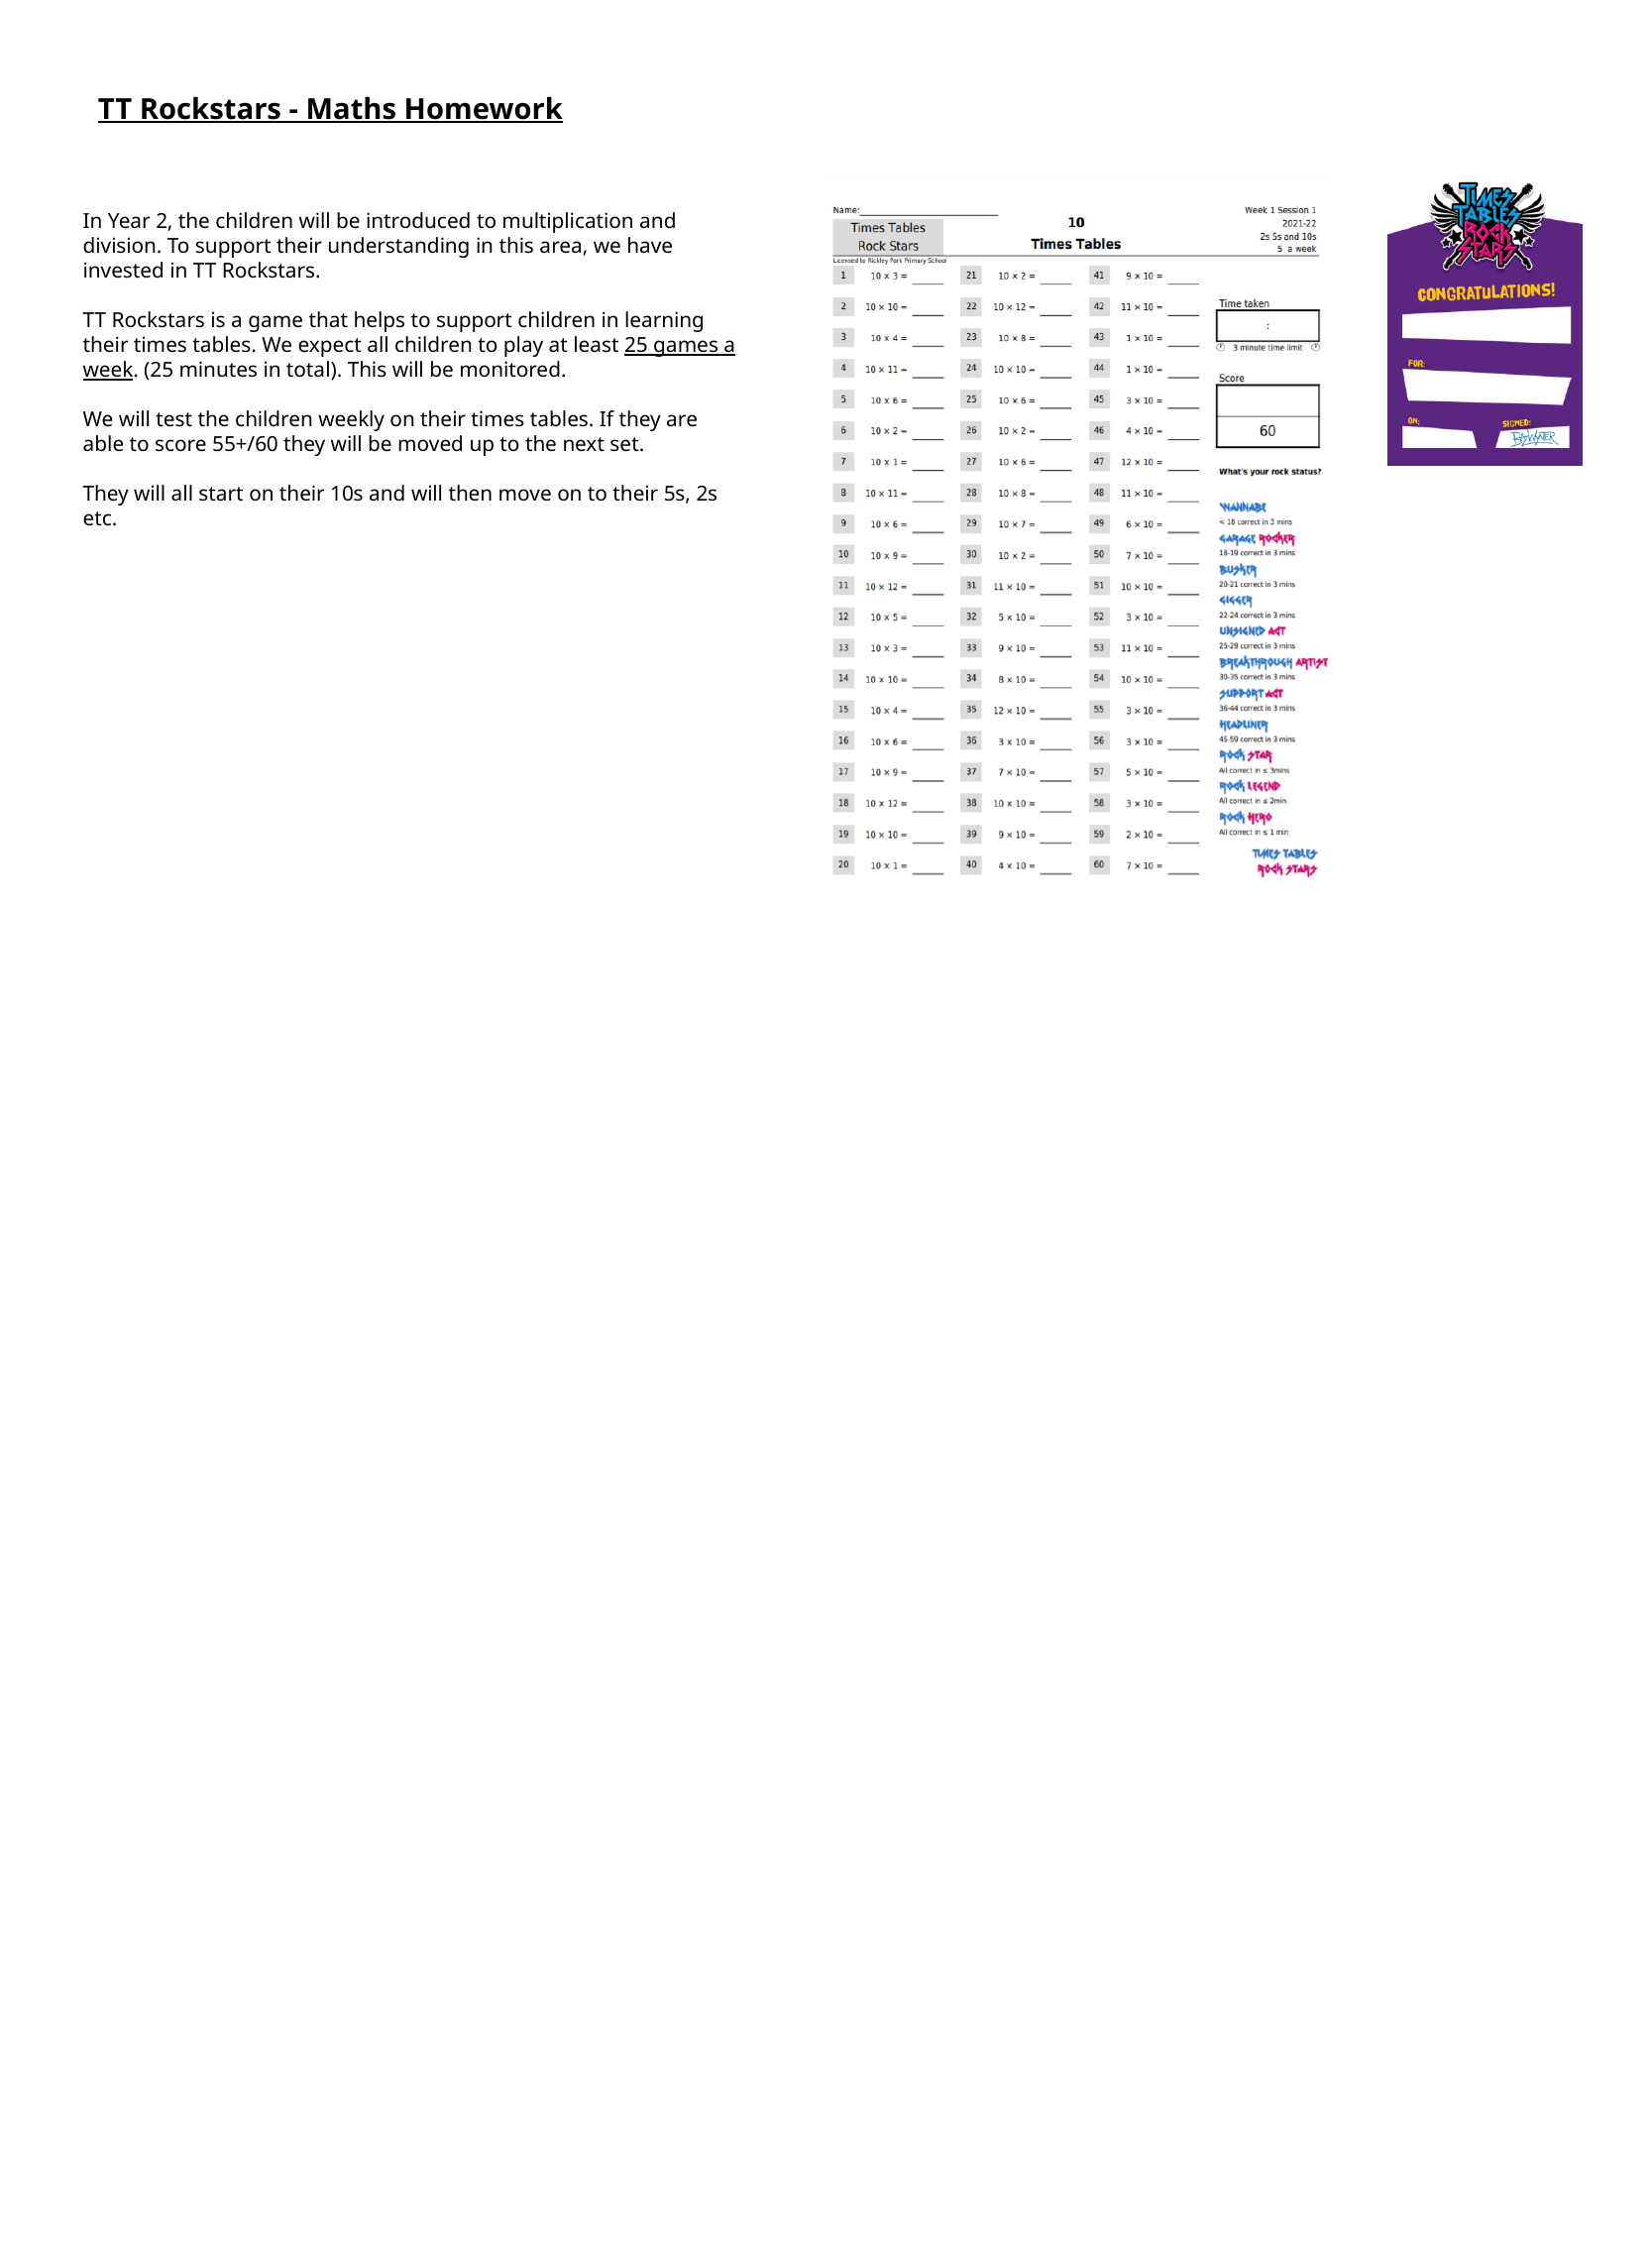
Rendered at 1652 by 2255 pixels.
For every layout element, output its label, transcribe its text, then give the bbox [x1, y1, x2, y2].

picture [820, 179, 1337, 882]
text_box In Year 2, the children will be introduced to multiplication and division. To support their understanding in this area, we have invested in TT Rockstars. TT Rockstars is a game that helps to support children in learning their times tables. We expect all children to play at least 25 games a week. (25 minutes in total). This will be monitored. We will test the children weekly on their times tables. If they are able to score 55 +/60 they will be moved up to the next set. They will all start on their 10s and will then move on to their 5s, 2s etc. [67, 200, 754, 541]
text_box TT Rockstars - Maths Homework [82, 82, 904, 133]
picture [1387, 167, 1583, 466]
